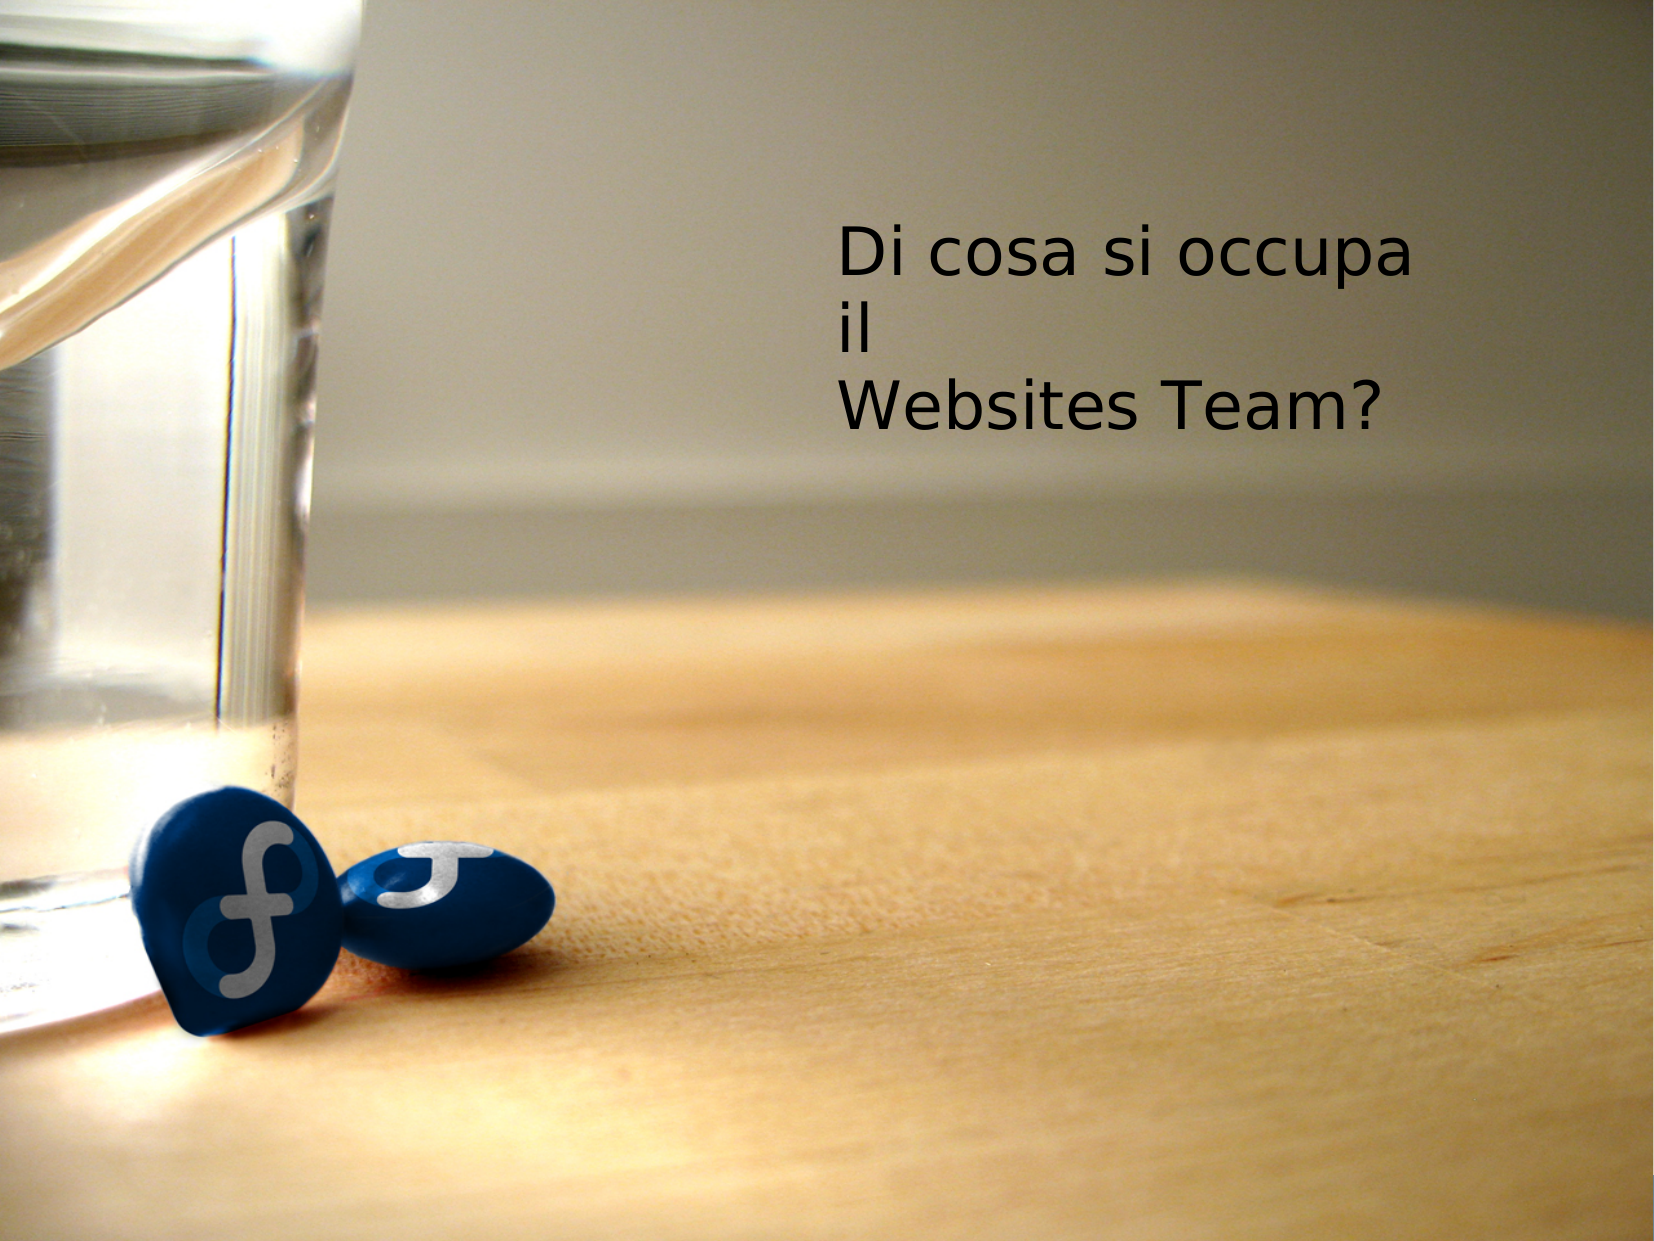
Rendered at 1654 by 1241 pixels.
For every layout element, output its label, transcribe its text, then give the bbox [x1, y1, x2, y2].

picture [0, 0, 1654, 1241]
text_box Di cosa si occupa il Websites Team? [821, 203, 1462, 1241]
